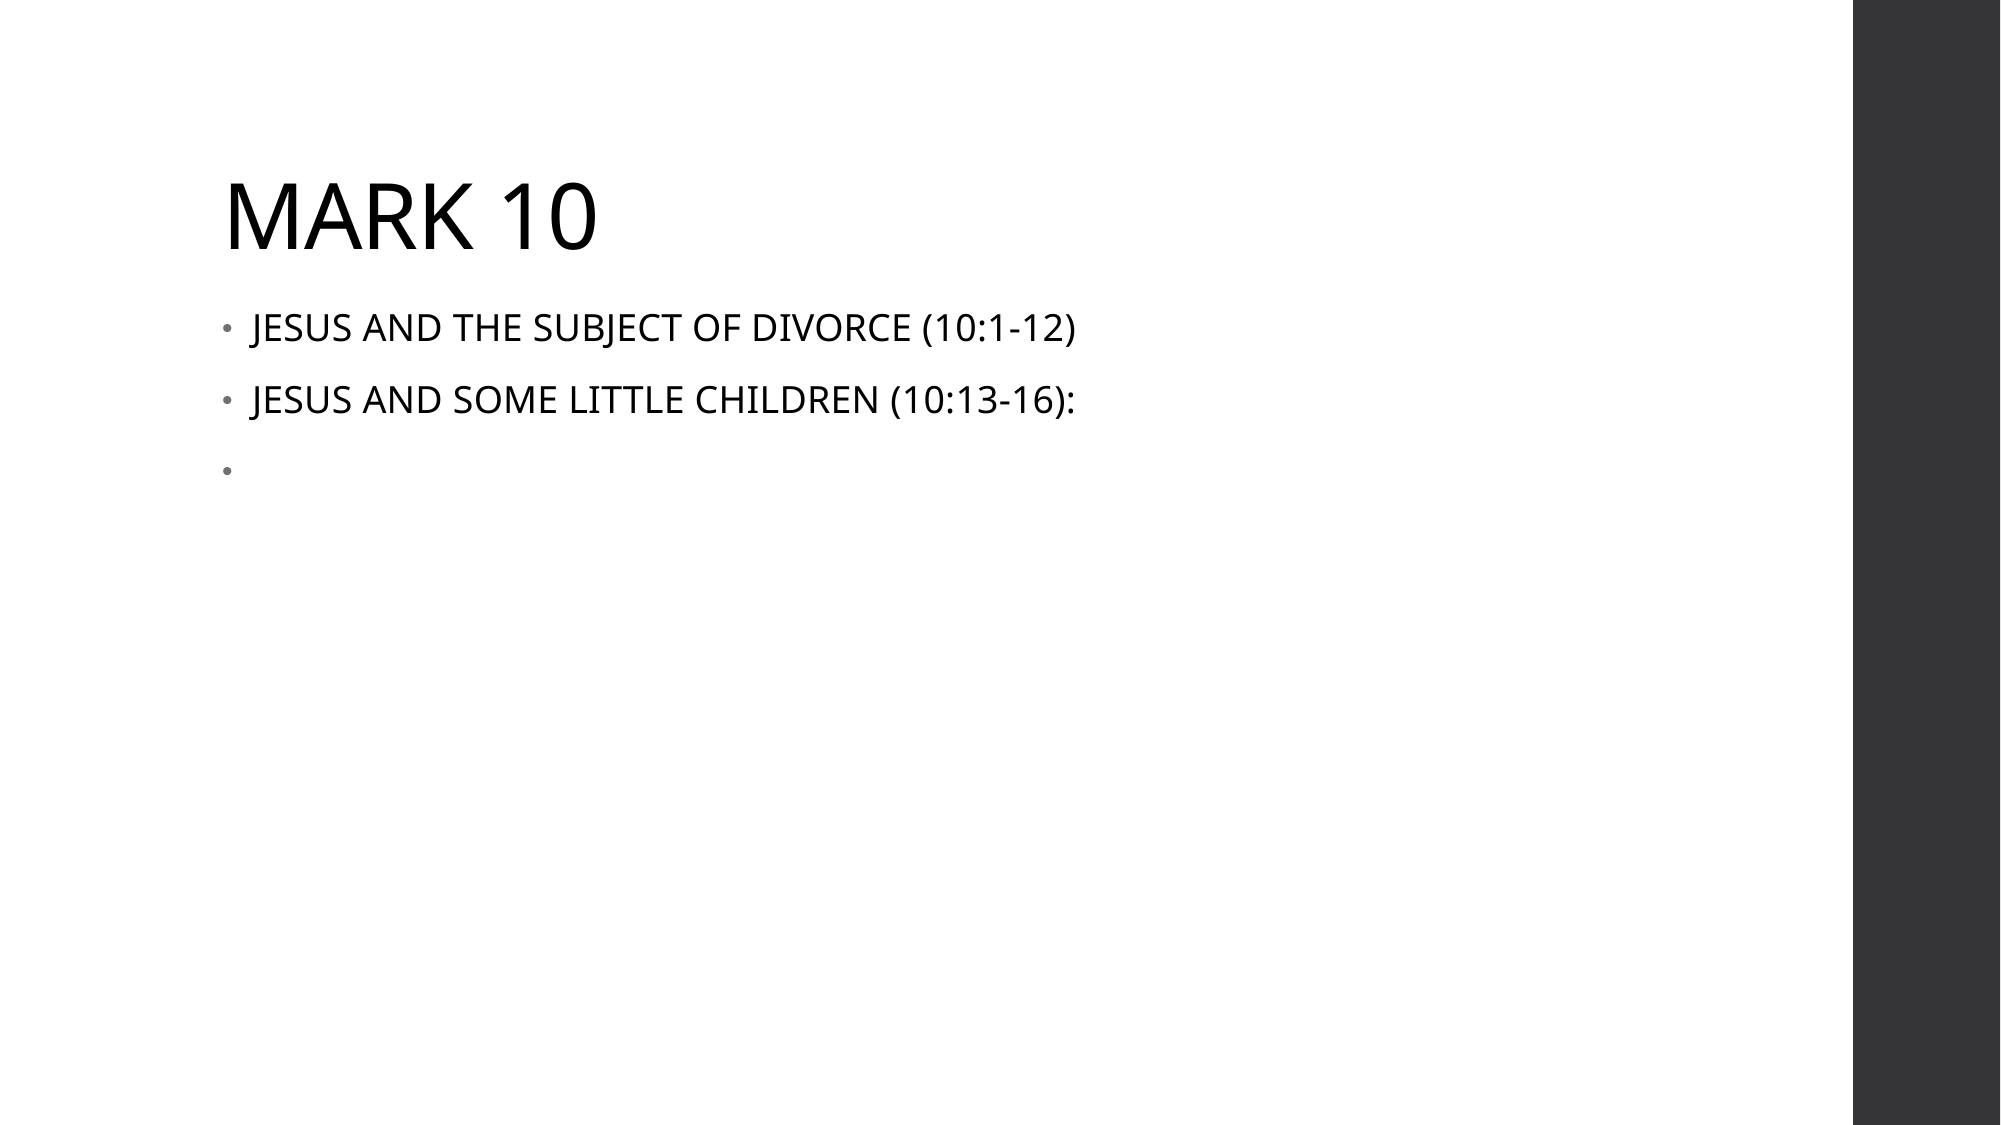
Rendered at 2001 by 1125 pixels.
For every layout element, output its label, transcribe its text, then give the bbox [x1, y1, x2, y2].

list JESUS AND THE SUBJECT OF DIVORCE (10:1-12) JESUS AND SOME LITTLE CHILDREN (10:13-16): [206, 299, 1617, 1014]
title MARK 10 [206, 60, 1797, 278]
